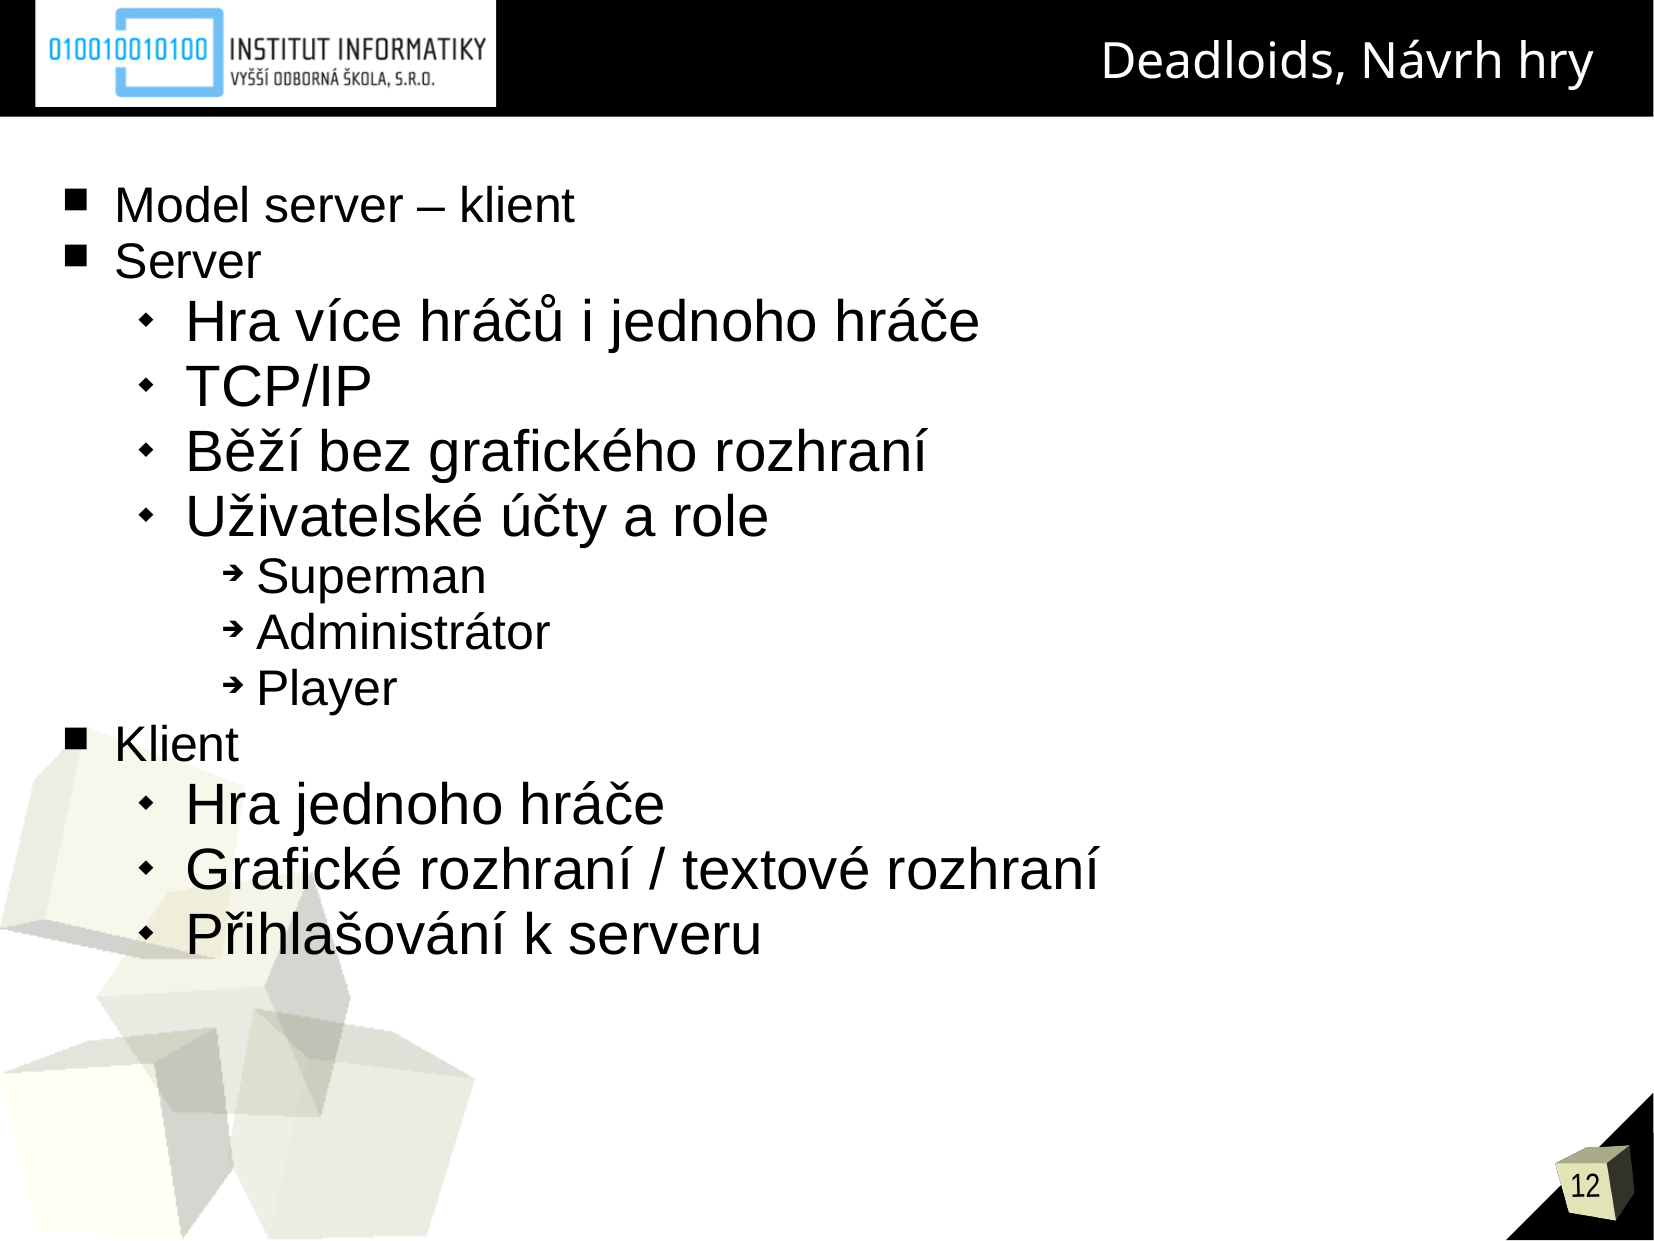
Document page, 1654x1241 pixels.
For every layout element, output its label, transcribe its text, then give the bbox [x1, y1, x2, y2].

picture [0, 726, 477, 1241]
title Deadloids, Návrh hry [118, 0, 1595, 119]
list Model server – klient Server Hra více hráčů i jednoho hráče TCP/IP Běží bez grafického rozhraní Uživatelské účty a role Superman Administrátor Player Klient Hra jednoho hráče Grafické rozhraní / textové rozhraní Přihlašování k serveru [44, 177, 1611, 1214]
